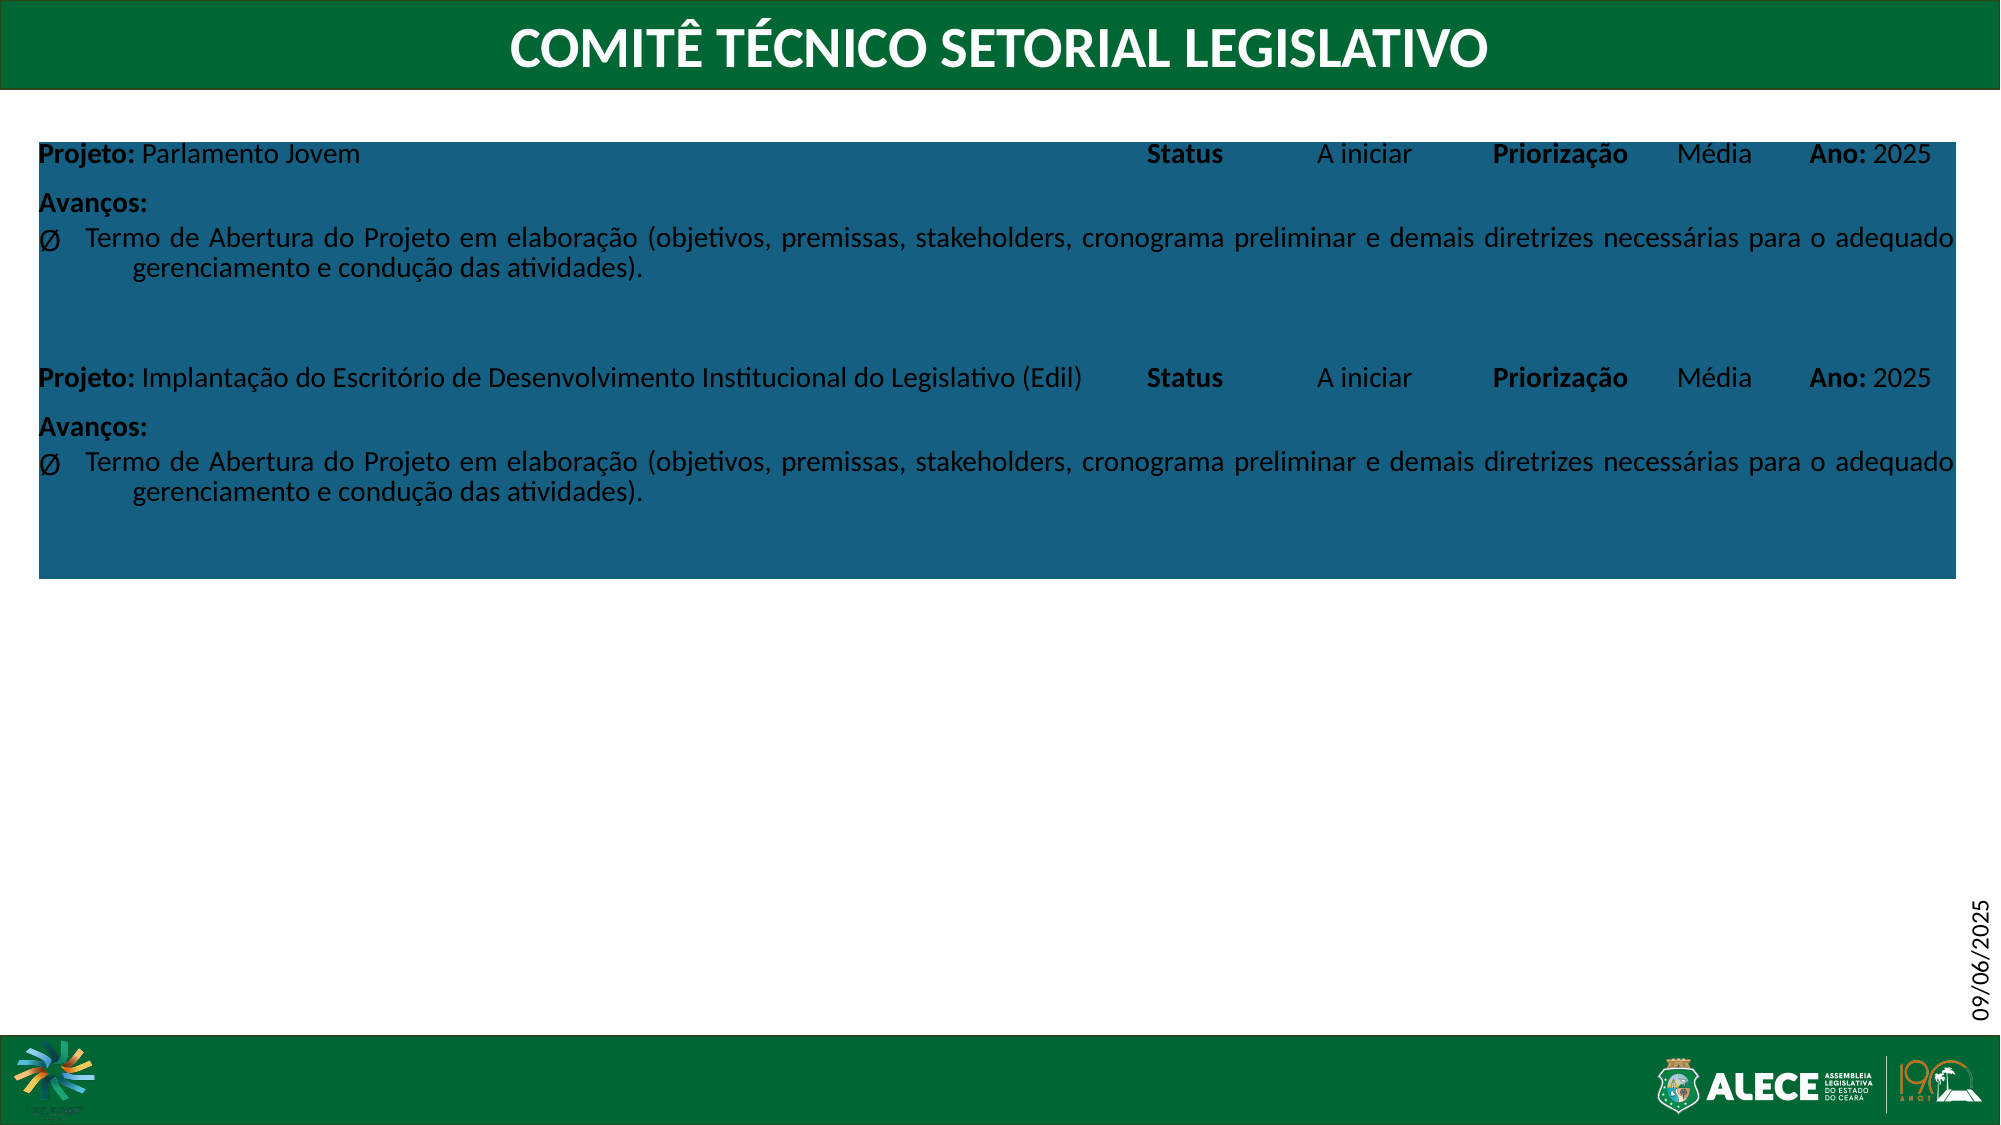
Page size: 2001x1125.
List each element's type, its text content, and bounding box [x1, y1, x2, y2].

table_cell A iniciar [1252, 366, 1478, 414]
table_header Ano: 2025 [1785, 142, 1956, 190]
table_cell Avanços: Termo de Abertura do Projeto em elaboração (objetivos, premissas, stakeholders, cronograma preliminar e demais diretrizes necessárias para o adequado gerenciamento e condução das atividades). [39, 414, 1956, 579]
table_cell Avanços: Termo de Abertura do Projeto em elaboração (objetivos, premissas, stakeholders, cronograma preliminar e demais diretrizes necessárias para o adequado gerenciamento e condução das atividades). [39, 190, 1956, 366]
table_header Priorização [1478, 142, 1644, 190]
table_cell Média [1644, 366, 1785, 414]
table_header Projeto: Parlamento Jovem [39, 142, 1118, 190]
text_box 09/06/2025 [1956, 883, 2000, 1037]
table_header Média [1644, 142, 1785, 190]
table_cell Priorização [1478, 366, 1644, 414]
table_cell Ano: 2025 [1785, 366, 1956, 414]
text_box [0, 1036, 1625, 1125]
table_cell Status [1118, 366, 1252, 414]
table_cell Projeto: Implantação do Escritório de Desenvolvimento Institucional do Legislativo (Edil) [39, 366, 1118, 414]
text_box COMITÊ TÉCNICO SETORIAL LEGISLATIVO [0, 0, 2000, 89]
table_header A iniciar [1252, 142, 1478, 190]
table_header Status [1118, 142, 1252, 190]
picture [1625, 982, 2000, 1125]
